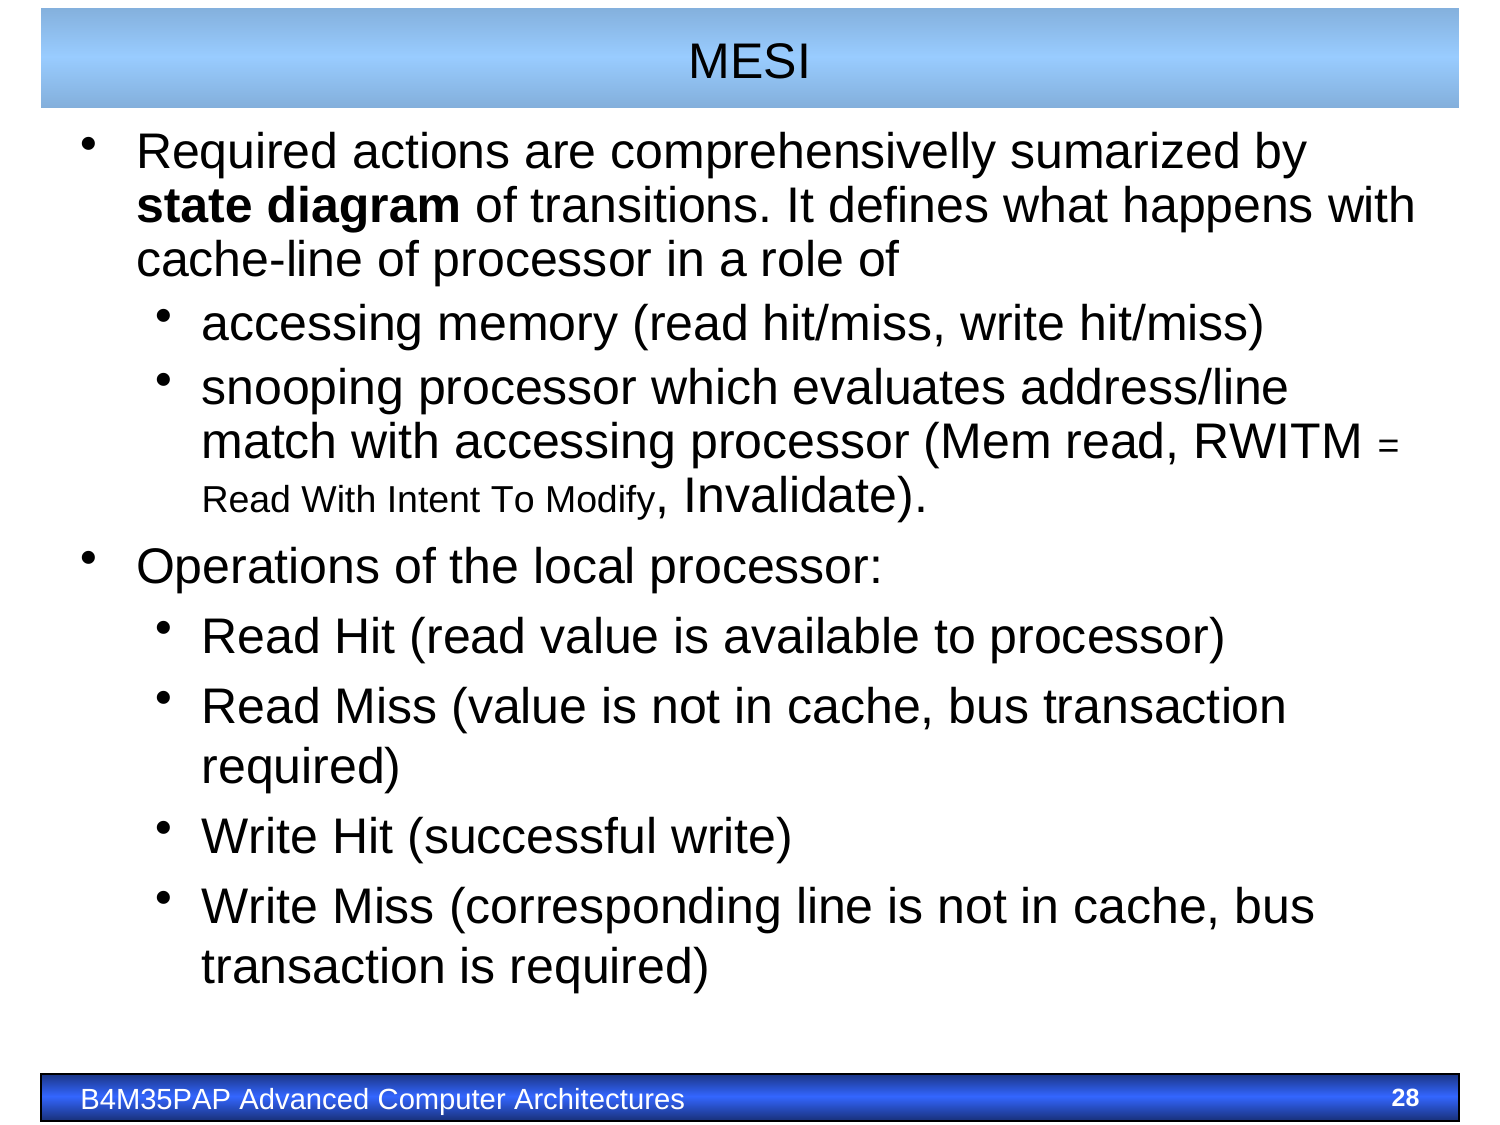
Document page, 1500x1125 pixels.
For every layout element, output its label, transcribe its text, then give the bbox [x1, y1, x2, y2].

title MESI [41, 8, 1459, 108]
list Required actions are comprehensivelly sumarized by state diagram of transitions. It defines what happens with cache-line of processor in a role of accessing memory (read hit/miss, write hit/miss) snooping processor which evaluates address/line match with accessing processor (Mem read, RWITM = Read With Intent To Modify, Invalidate). Operations of the local processor: Read Hit (read value is available to processor) Read Miss (value is not in cache, bus transaction required) Write Hit (successful write) Write Miss (corresponding line is not in cache, bus transaction is required) [64, 118, 1436, 1034]
